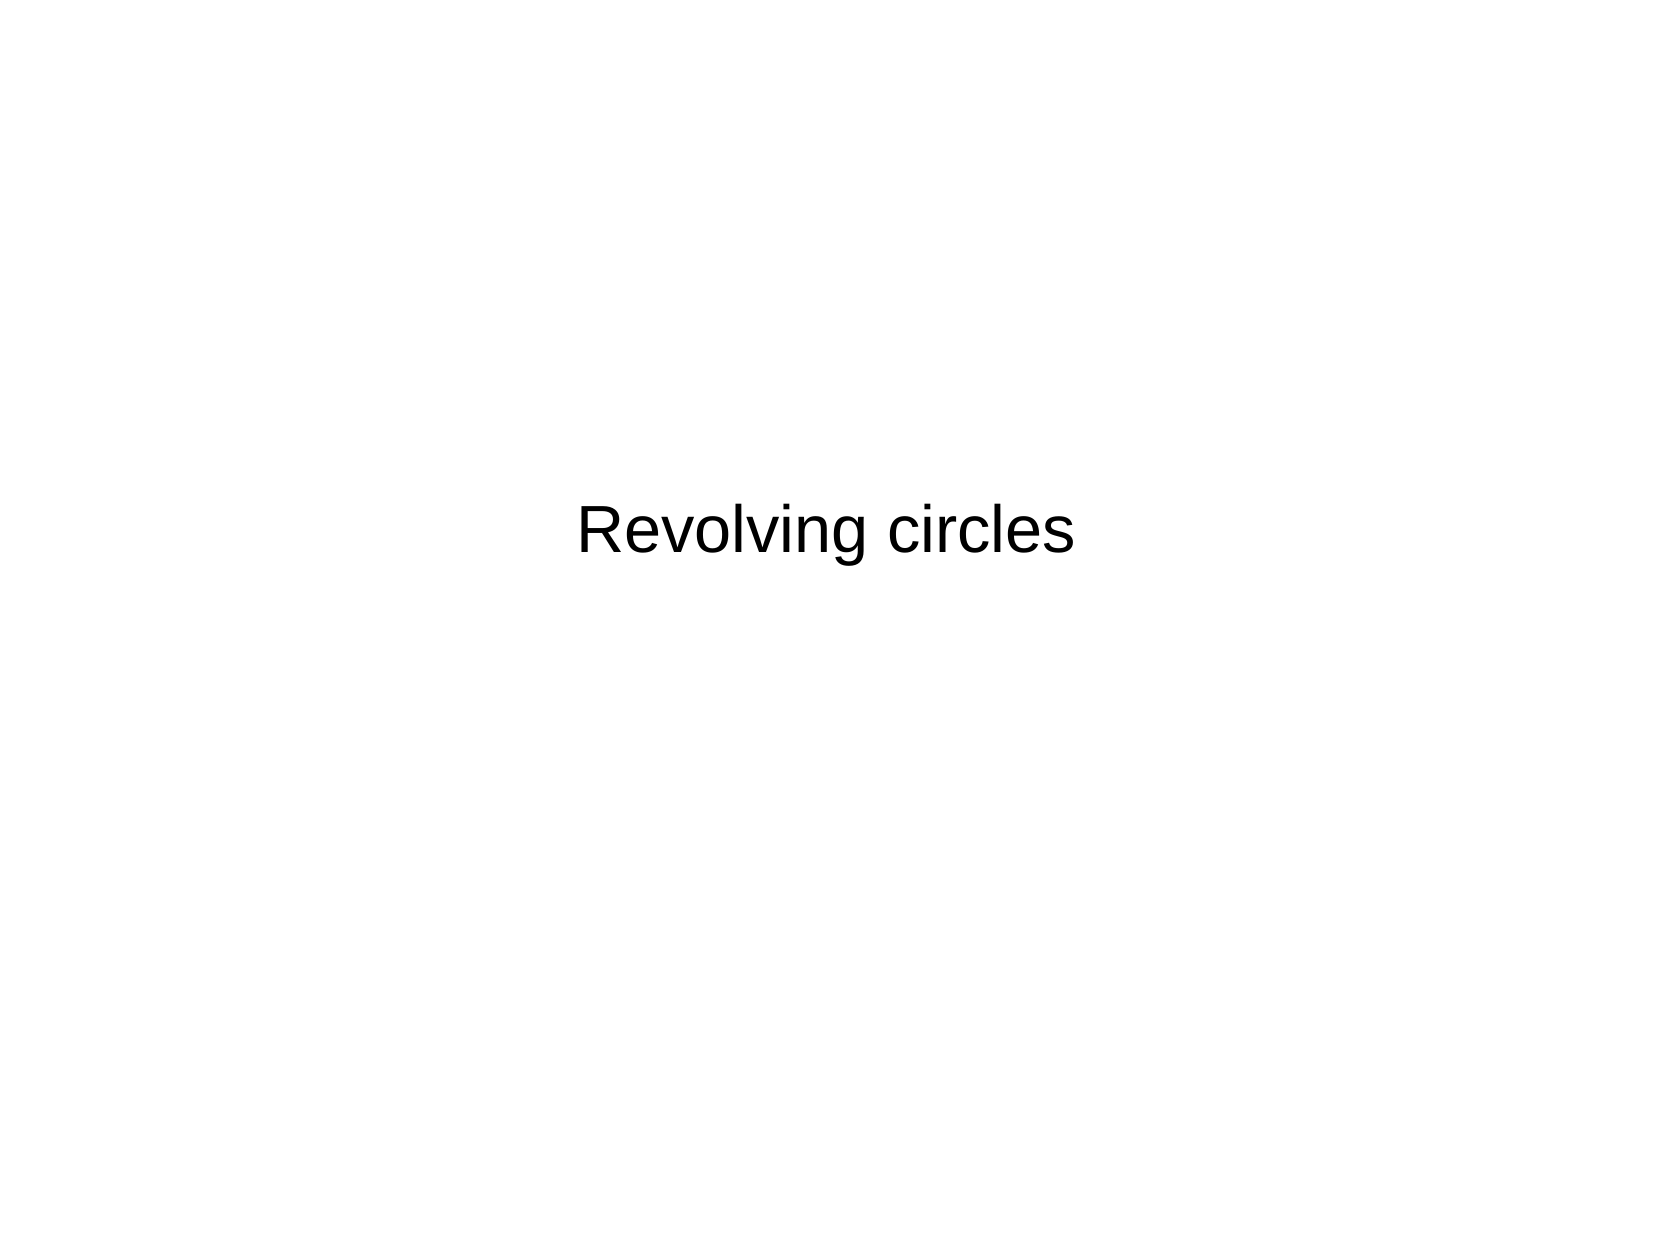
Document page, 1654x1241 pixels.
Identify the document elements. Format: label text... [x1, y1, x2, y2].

subtitle Revolving circles [82, 49, 1571, 1010]
